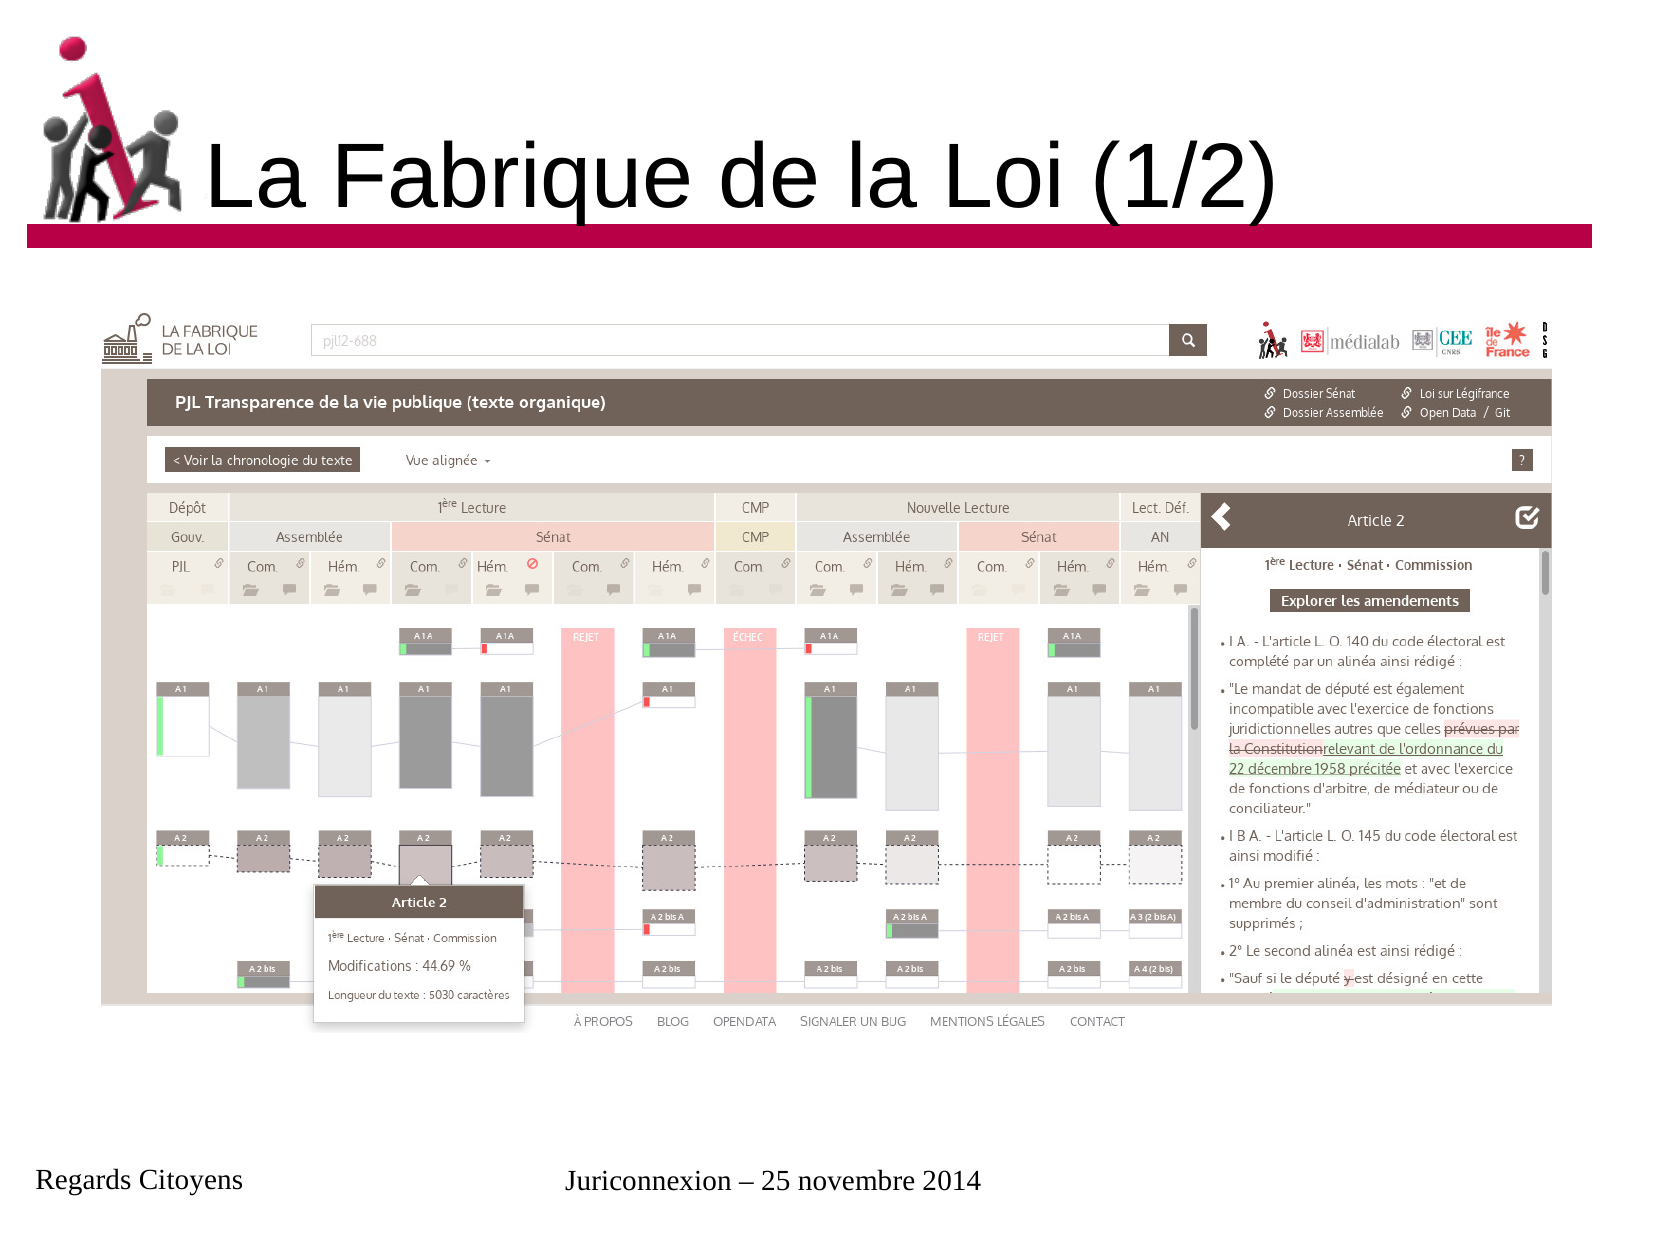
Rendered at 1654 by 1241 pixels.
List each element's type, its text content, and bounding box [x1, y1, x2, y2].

title La Fabrique de la Loi (1/2) [204, 72, 1593, 280]
picture [101, 313, 1552, 1033]
picture [27, 31, 208, 224]
